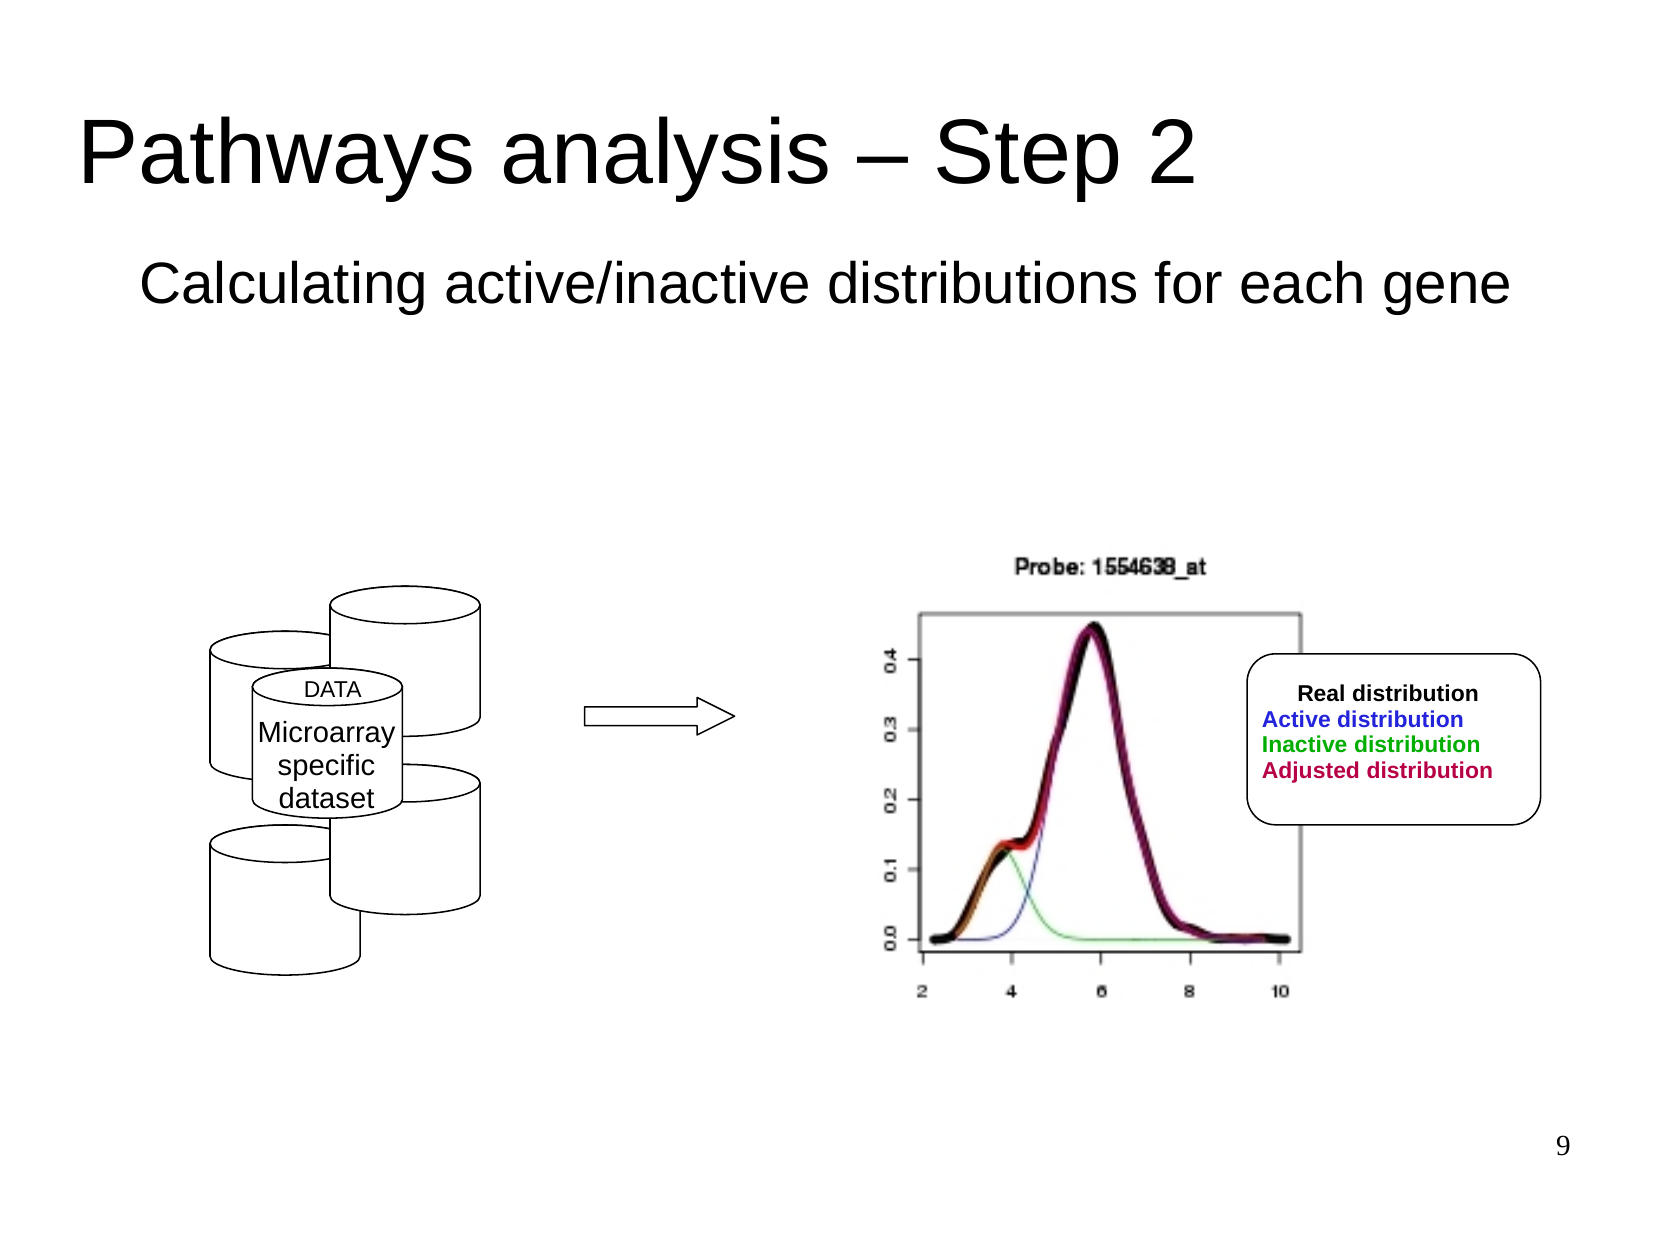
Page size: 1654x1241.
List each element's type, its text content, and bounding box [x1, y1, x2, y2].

text_box Microarray specific dataset [229, 705, 425, 826]
text_box DATA [240, 668, 391, 705]
text_box [1251, 811, 1537, 825]
text_box Pathways analysis – Step 2 [60, 90, 1576, 214]
text_box [210, 653, 253, 775]
text_box [1249, 653, 1539, 672]
text_box Real distribution Active distribution Inactive distribution Adjusted distribution [1247, 672, 1546, 811]
text_box [210, 784, 481, 976]
text_box [584, 697, 735, 736]
text_box [317, 606, 481, 736]
picture [840, 541, 1358, 1036]
text_box Calculating active/inactive distributions for each gene [0, 240, 1654, 326]
